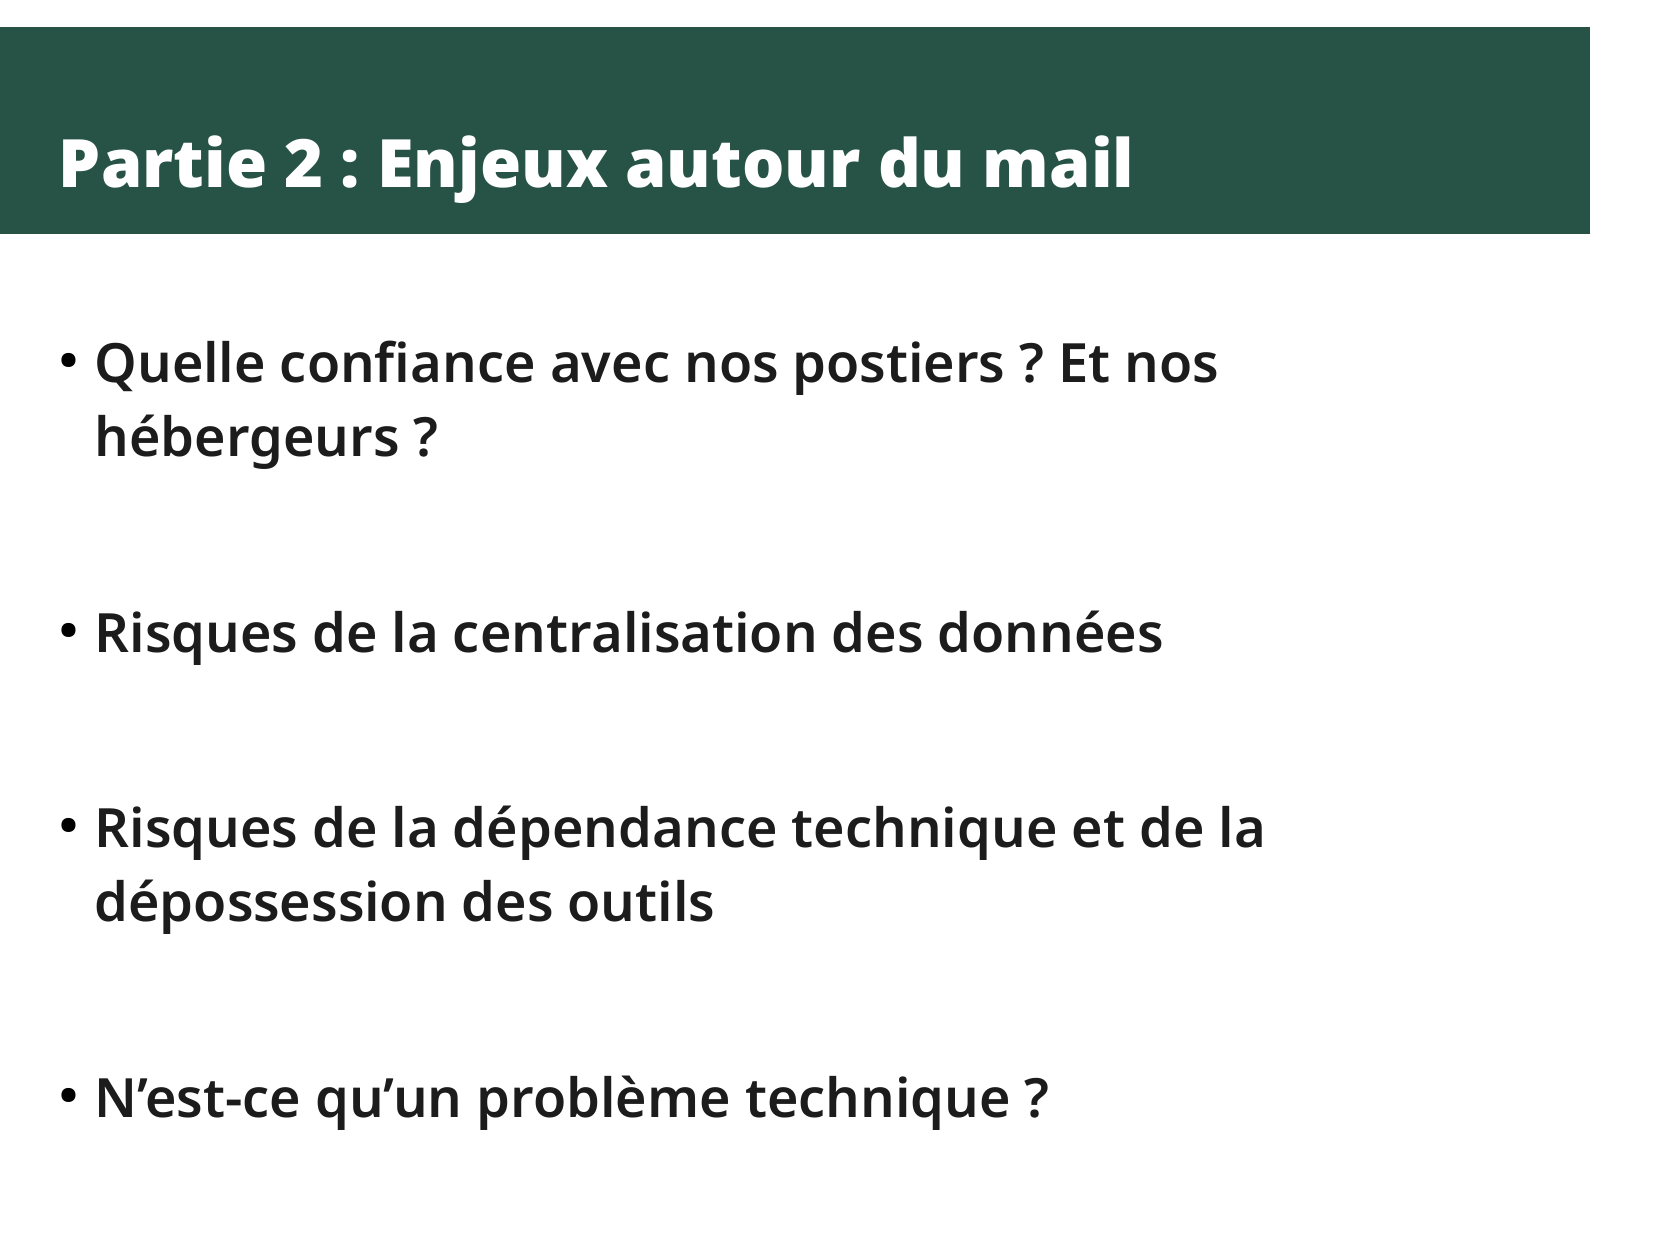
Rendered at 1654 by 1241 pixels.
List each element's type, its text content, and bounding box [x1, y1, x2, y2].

title Partie 2 : Enjeux autour du mail [59, 59, 1595, 207]
list Quelle confiance avec nos postiers ? Et nos hébergeurs ? Risques de la centralisation des données Risques de la dépendance technique et de la dépossession des outils N’est-ce qu’un problème technique ? [59, 324, 1565, 1156]
